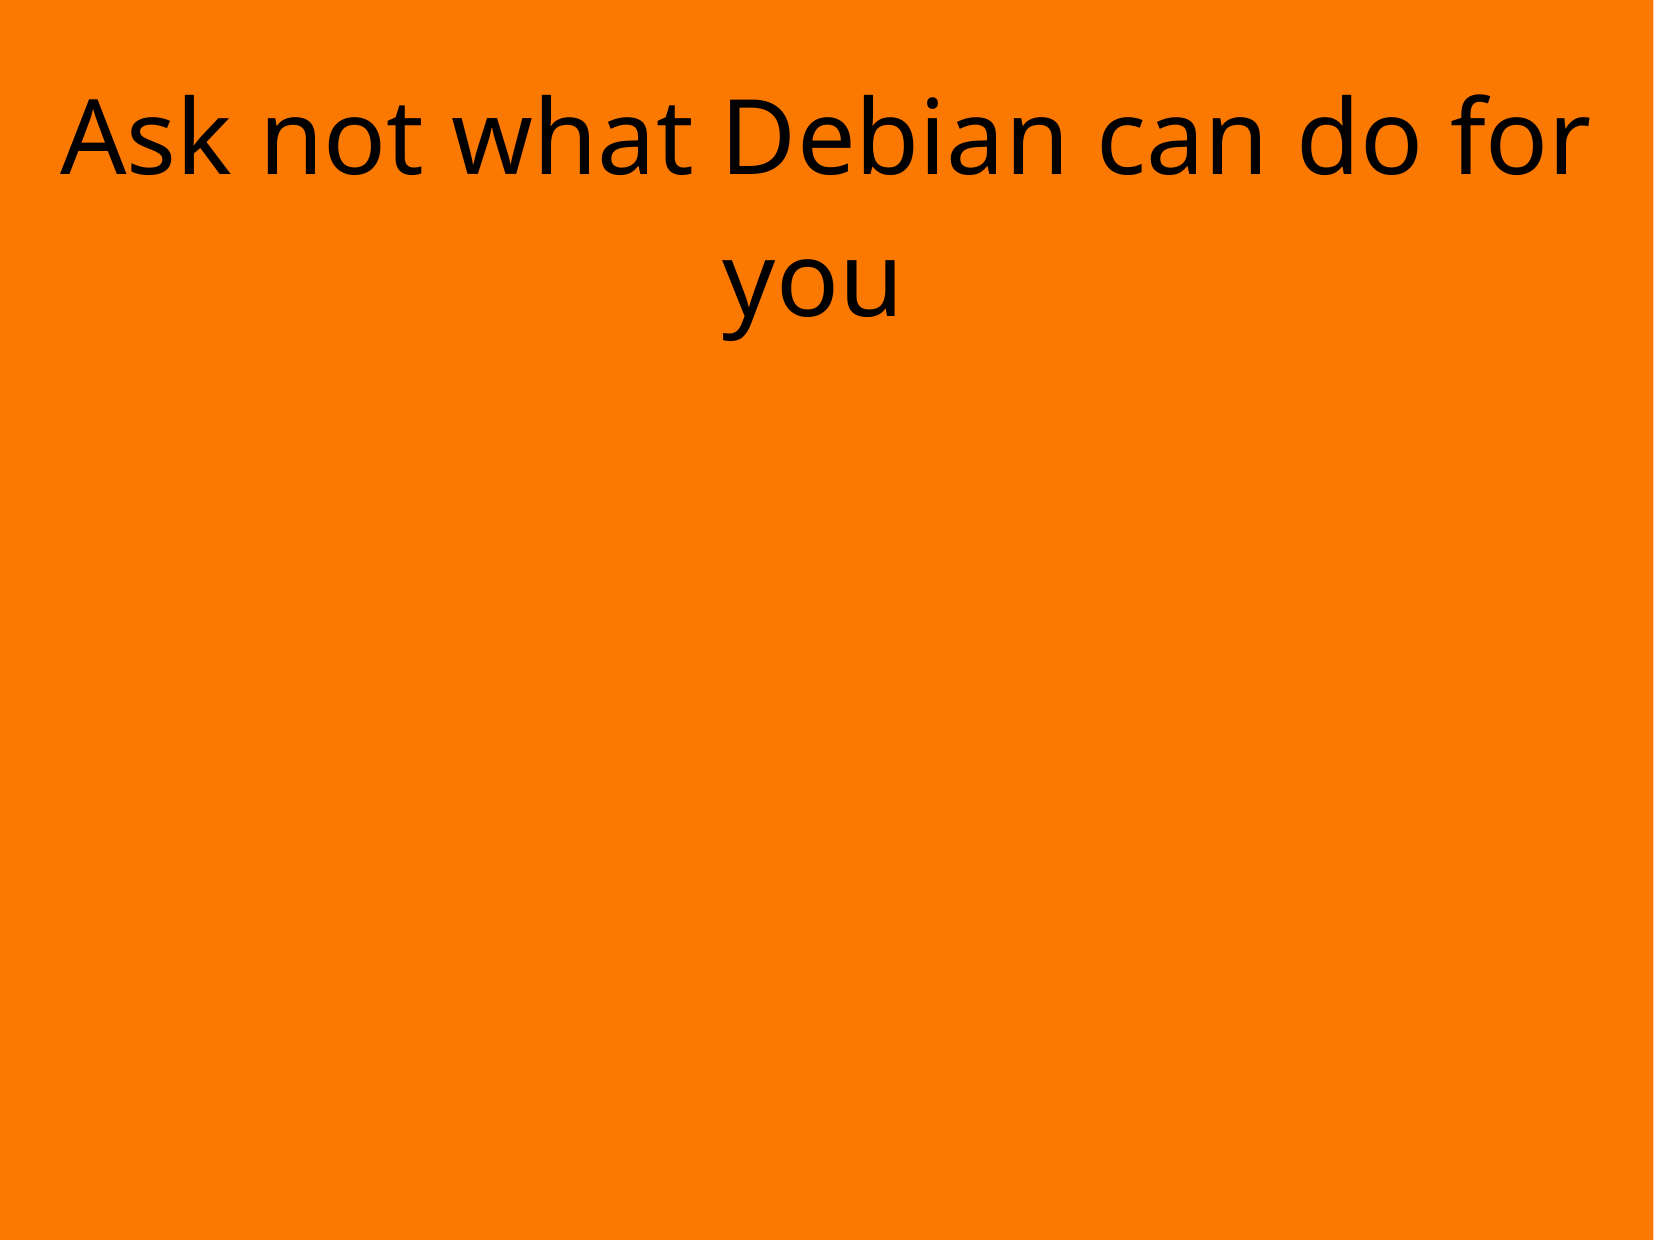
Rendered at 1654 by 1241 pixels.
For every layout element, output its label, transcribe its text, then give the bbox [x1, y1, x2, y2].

text_box Ask not what Debian can do for you [0, 168, 1654, 1020]
